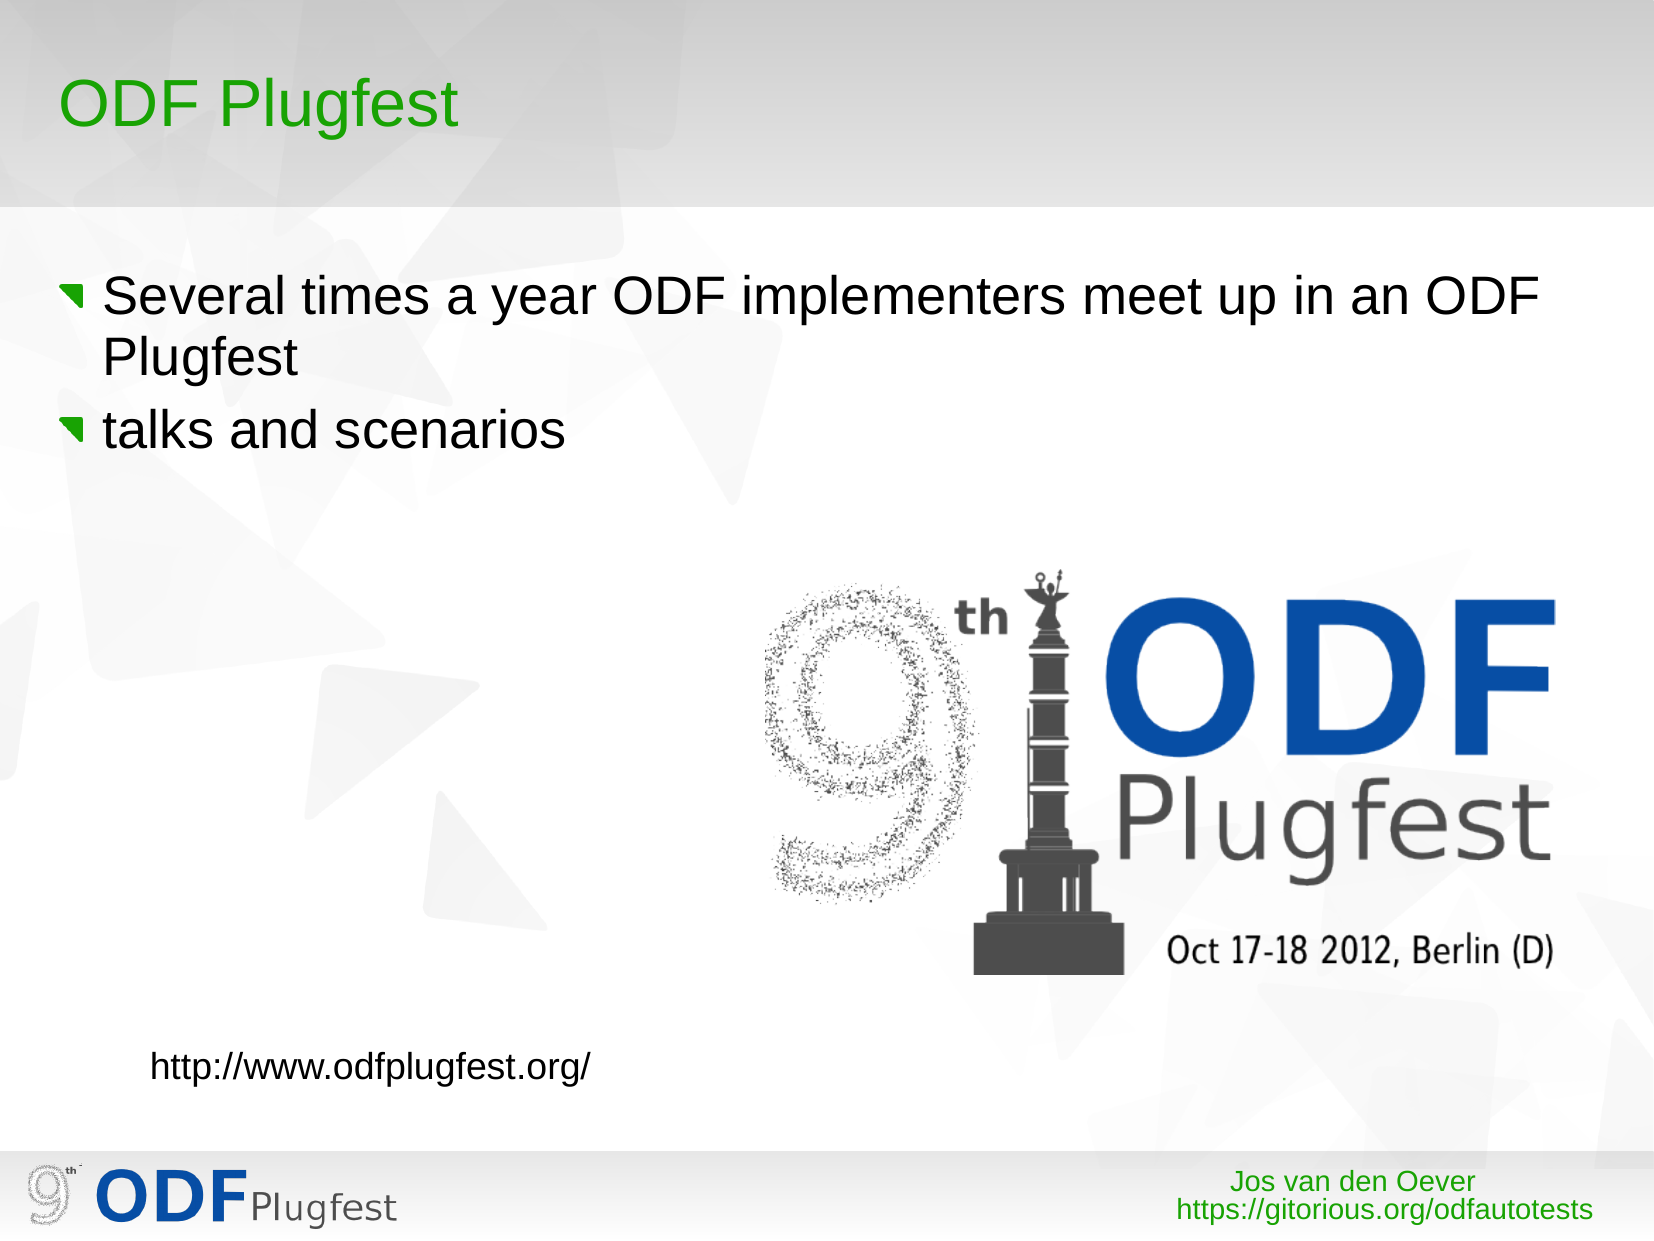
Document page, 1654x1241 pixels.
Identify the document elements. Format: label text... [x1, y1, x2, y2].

list Several times a year ODF implementers meet up in an ODF Plugfest talks and scenarios [59, 265, 1595, 986]
text_box http://www.odfplugfest.org/ [135, 1038, 609, 1096]
picture [0, 0, 783, 931]
picture [765, 569, 1556, 976]
picture [915, 548, 1654, 1169]
picture [21, 1163, 402, 1232]
title ODF Plugfest [59, 29, 1595, 178]
